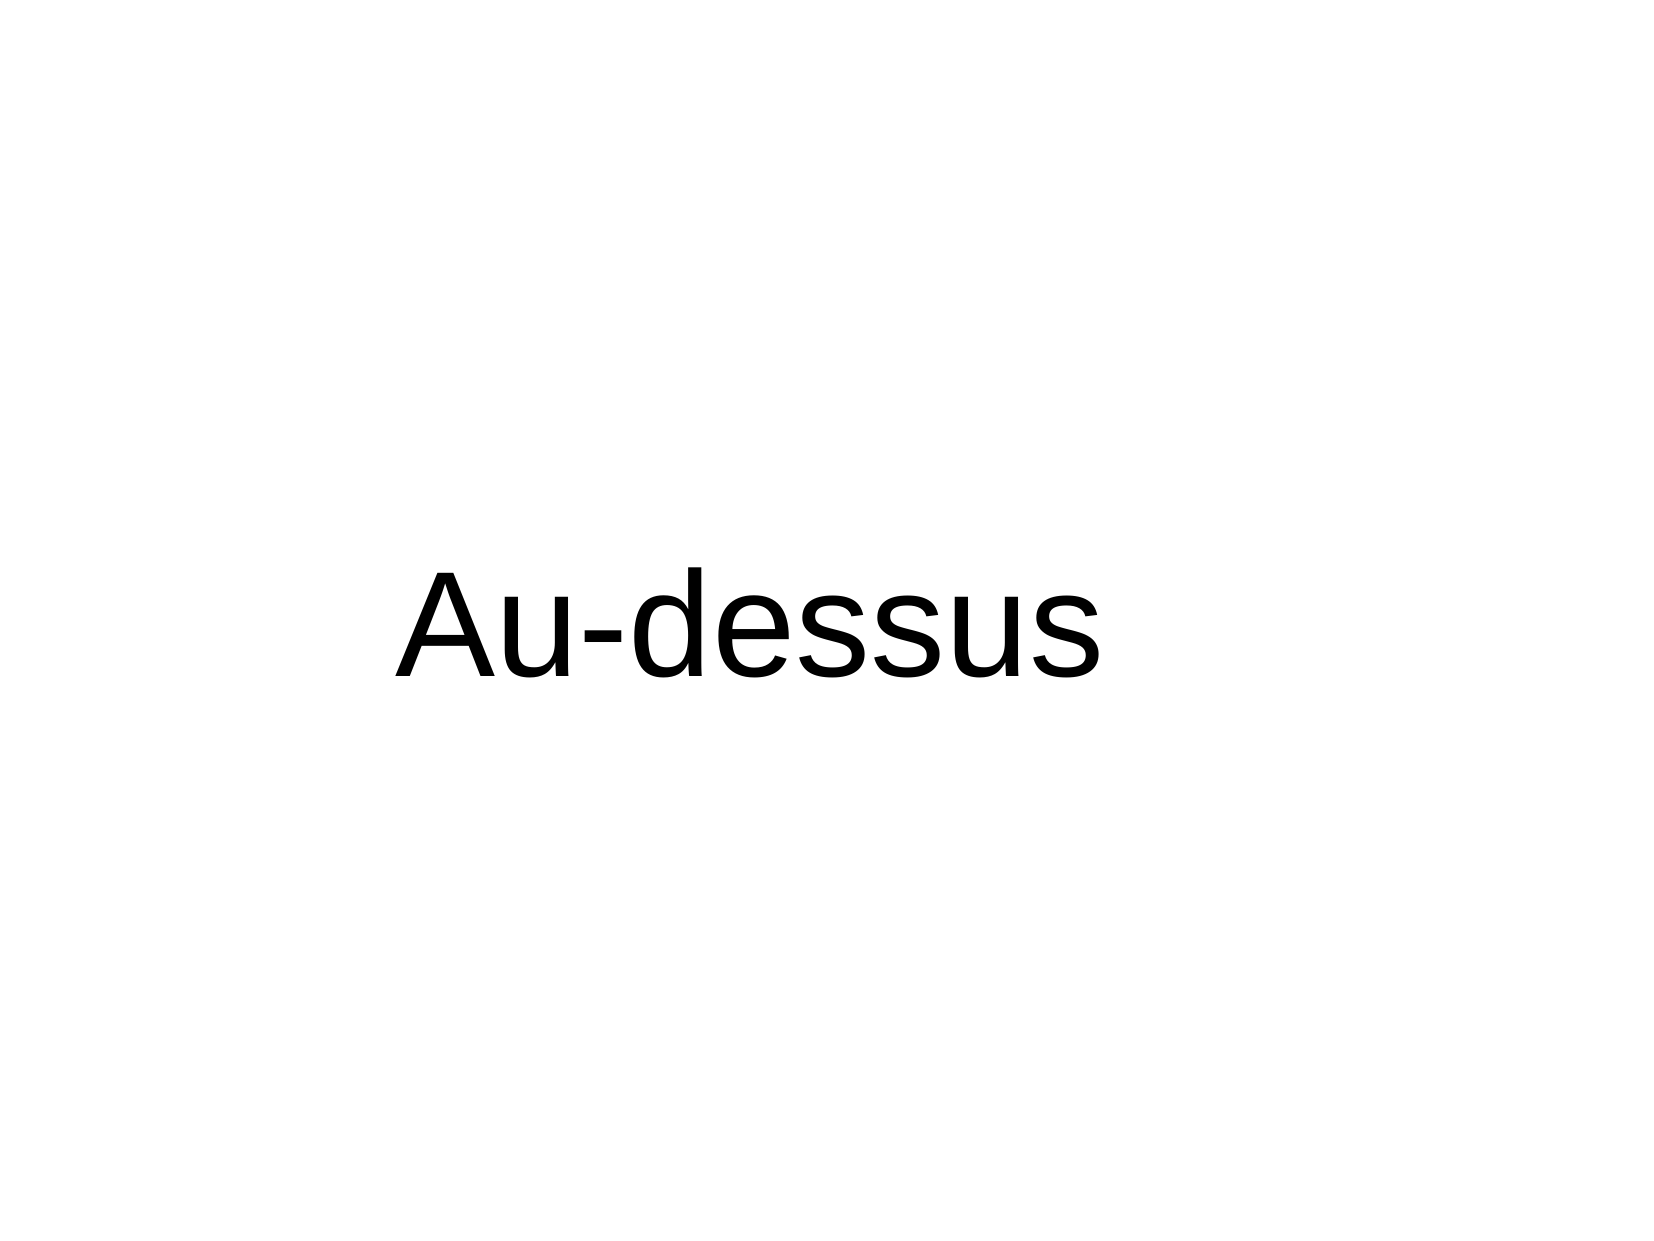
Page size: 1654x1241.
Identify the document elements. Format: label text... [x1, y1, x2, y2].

text_box Au-dessus [380, 533, 1279, 717]
